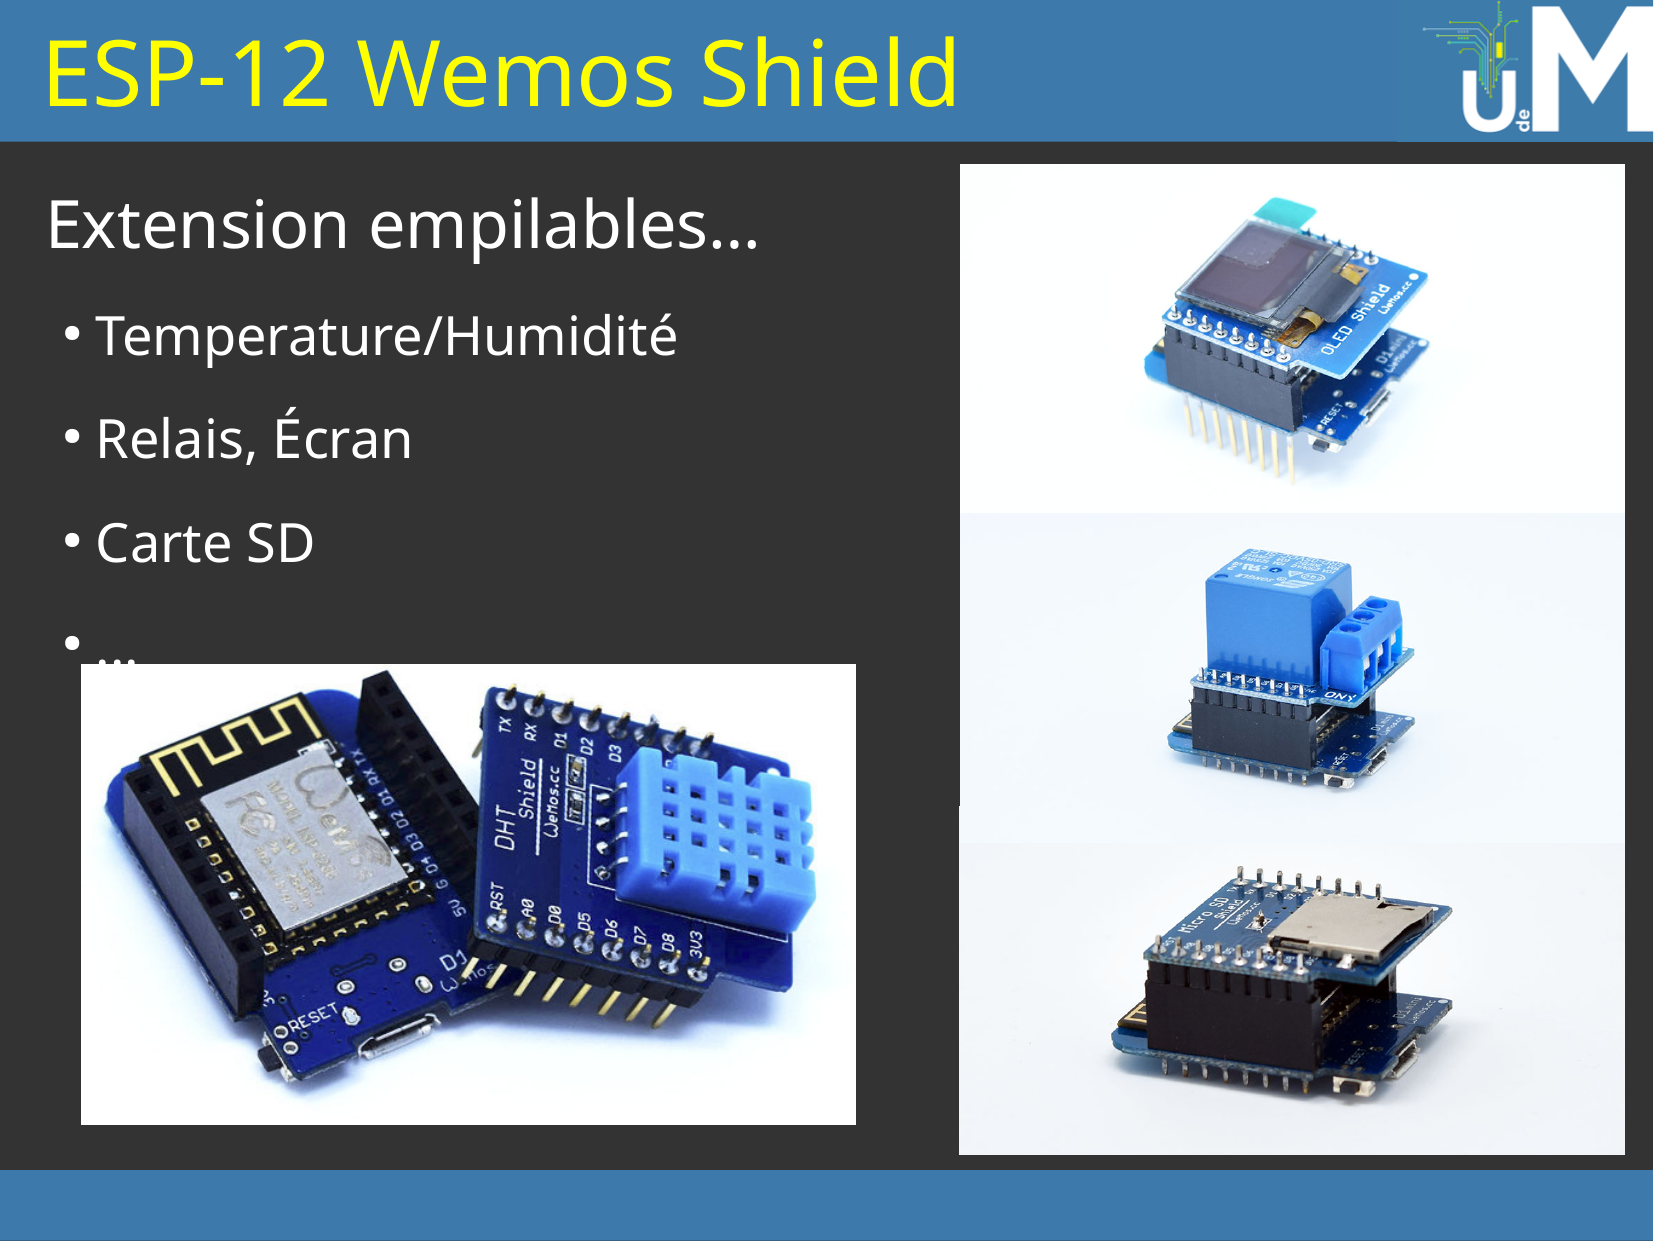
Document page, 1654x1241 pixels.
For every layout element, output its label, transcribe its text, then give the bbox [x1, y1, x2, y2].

title ESP-12 Wemos Shield [41, 9, 1411, 133]
picture [81, 664, 856, 1126]
picture [959, 164, 1625, 1156]
picture [1397, 0, 1654, 142]
list Extension empilables… Temperature/Humidité Relais, Écran Carte SD ... [45, 177, 960, 1141]
